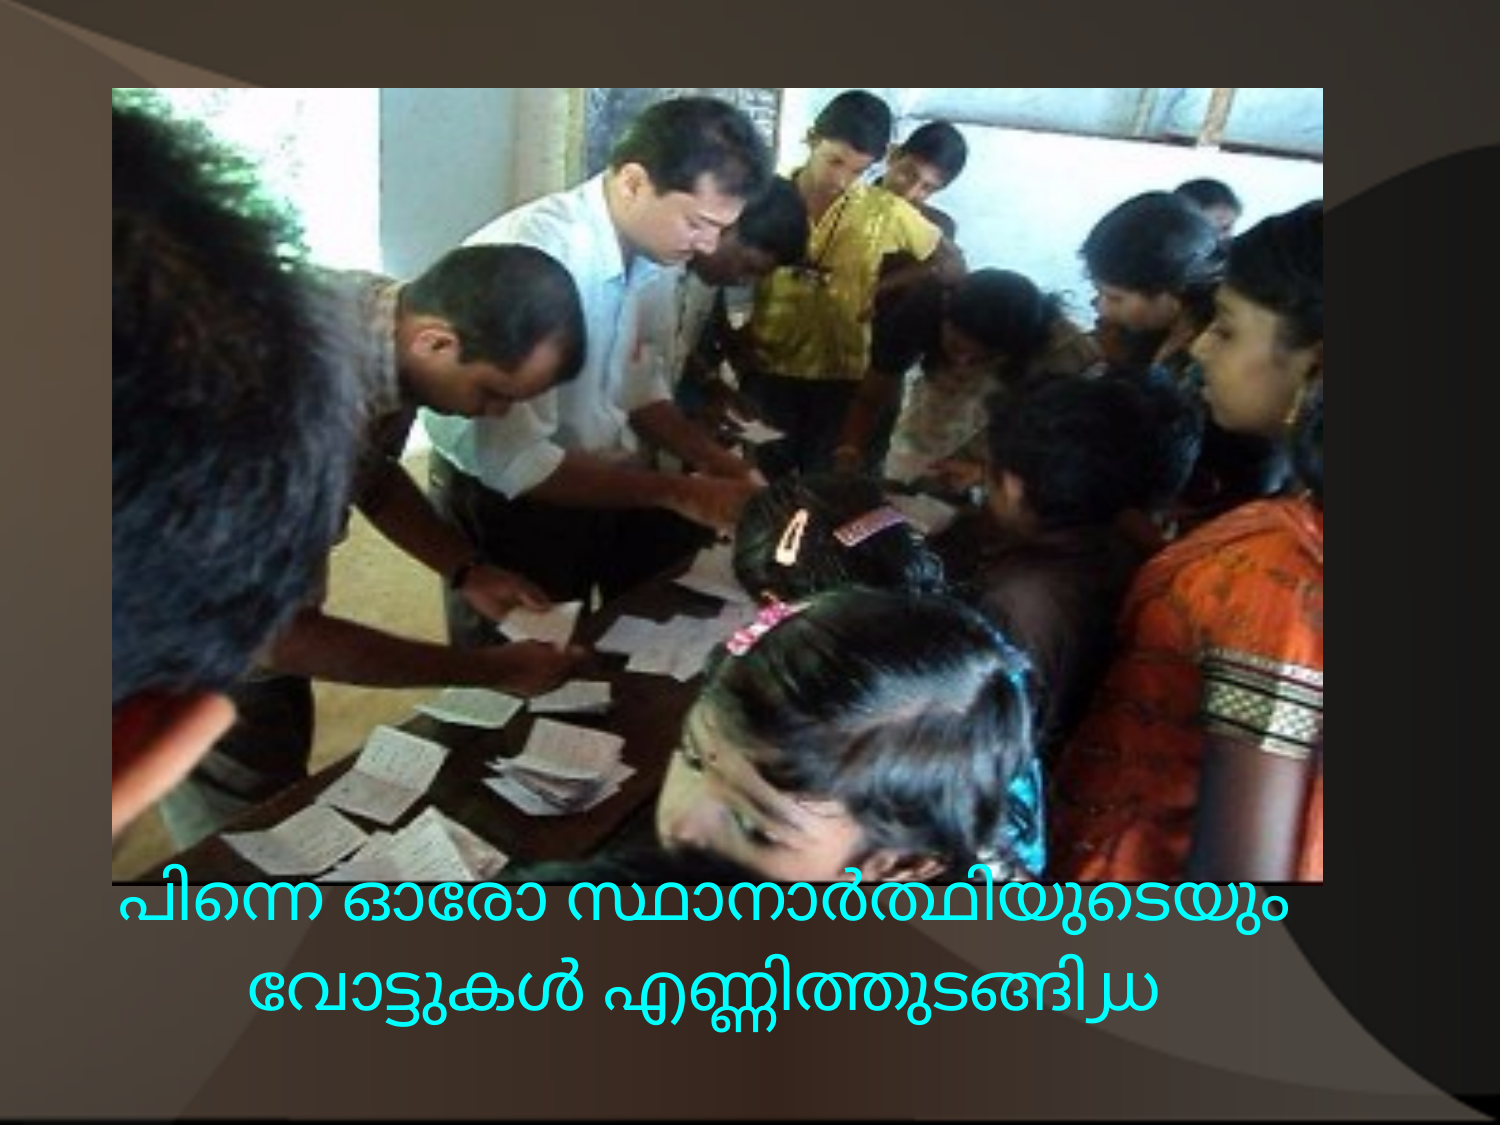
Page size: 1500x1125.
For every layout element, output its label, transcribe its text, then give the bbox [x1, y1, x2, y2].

subtitle പിന്നെ ഓരോ സ്ഥാനാര്‍ത്ഥിയുടെയും വോട്ടുകള്‍ എണ്ണിത്തുടങ്ങി൰ [29, 826, 1380, 1053]
picture [0, 0, 1500, 1125]
